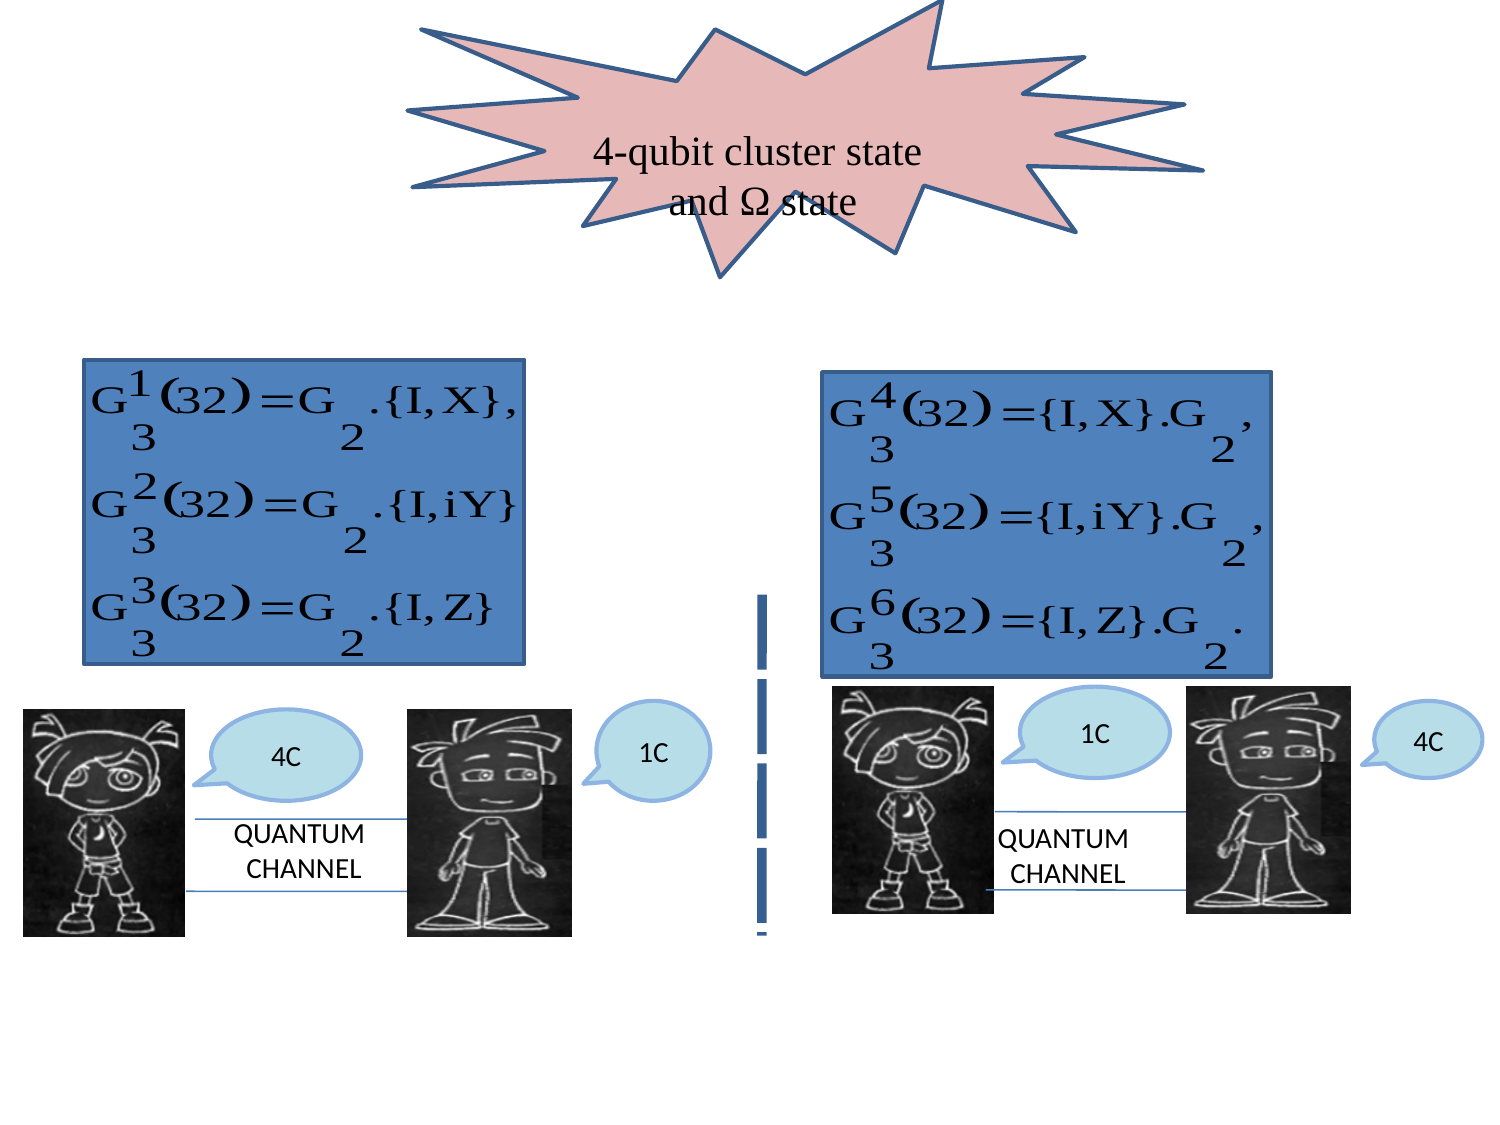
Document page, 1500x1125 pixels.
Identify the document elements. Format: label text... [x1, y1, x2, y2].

picture [23, 709, 185, 937]
picture [407, 709, 572, 937]
text_box 4-qubit cluster state and Ω state [407, 0, 1204, 278]
picture [1186, 686, 1351, 914]
text_box 4C [193, 709, 362, 801]
text_box QUANTUM CHANNEL [218, 807, 382, 894]
text_box 1C [1002, 686, 1170, 779]
text_box 1C [583, 700, 711, 801]
text_box QUANTUM CHANNEL [982, 811, 1146, 898]
chart [824, 374, 1270, 675]
picture [832, 686, 994, 914]
text_box 4C [1361, 700, 1483, 779]
chart [86, 361, 523, 662]
